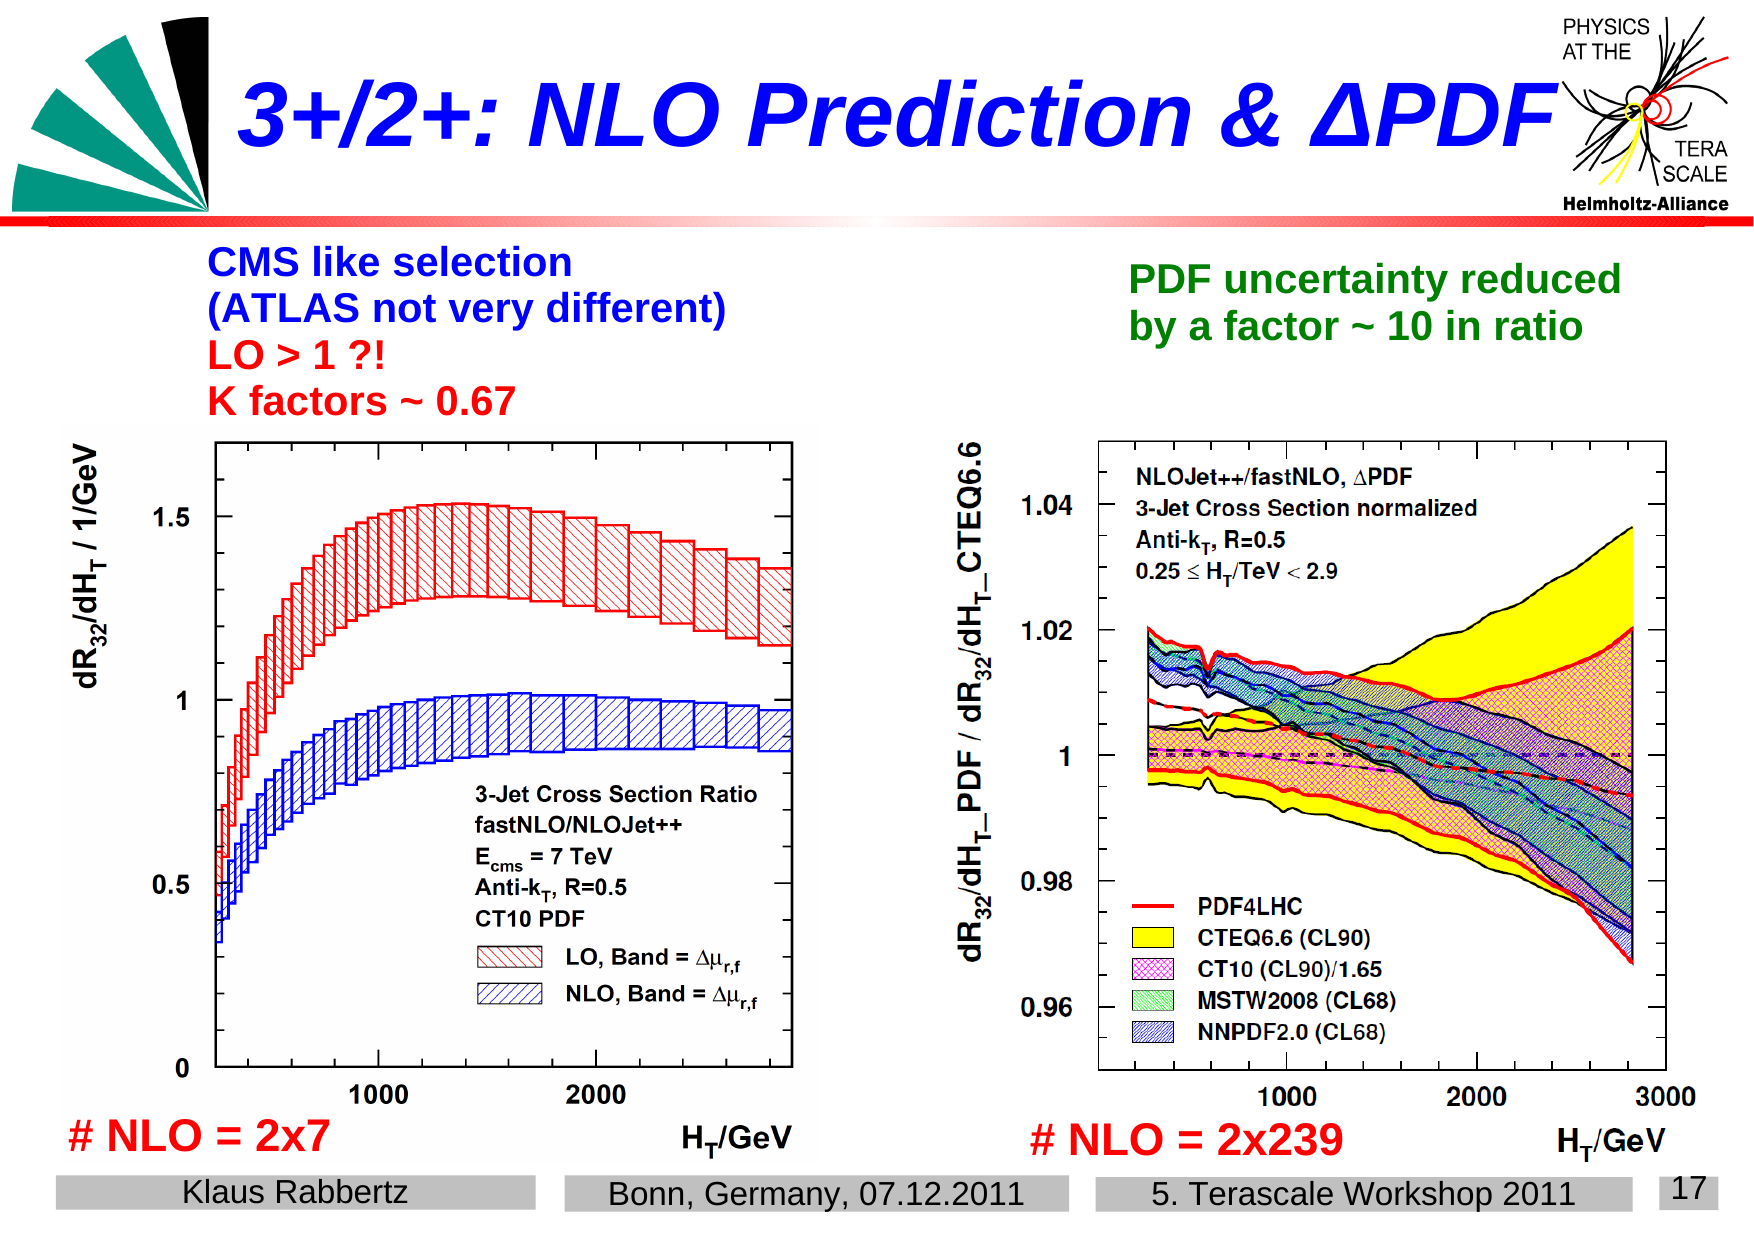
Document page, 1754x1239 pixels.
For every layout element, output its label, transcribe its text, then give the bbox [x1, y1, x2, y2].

text_box CMS like selection (ATLAS not very different) LO > 1 ?! K factors ~ 0.67 [195, 232, 738, 424]
picture [1546, 9, 1744, 223]
title 3+/2+: NLO Prediction & ΔPDF [220, 16, 1575, 213]
text_box PDF uncertainty reduced by a factor ~ 10 in ratio [1116, 250, 1634, 358]
picture [946, 420, 1696, 1167]
picture [12, 17, 209, 214]
text_box # NLO = 2x7 [56, 1104, 344, 1169]
picture [61, 424, 818, 1162]
text_box # NLO = 2x239 [1017, 1108, 1357, 1173]
